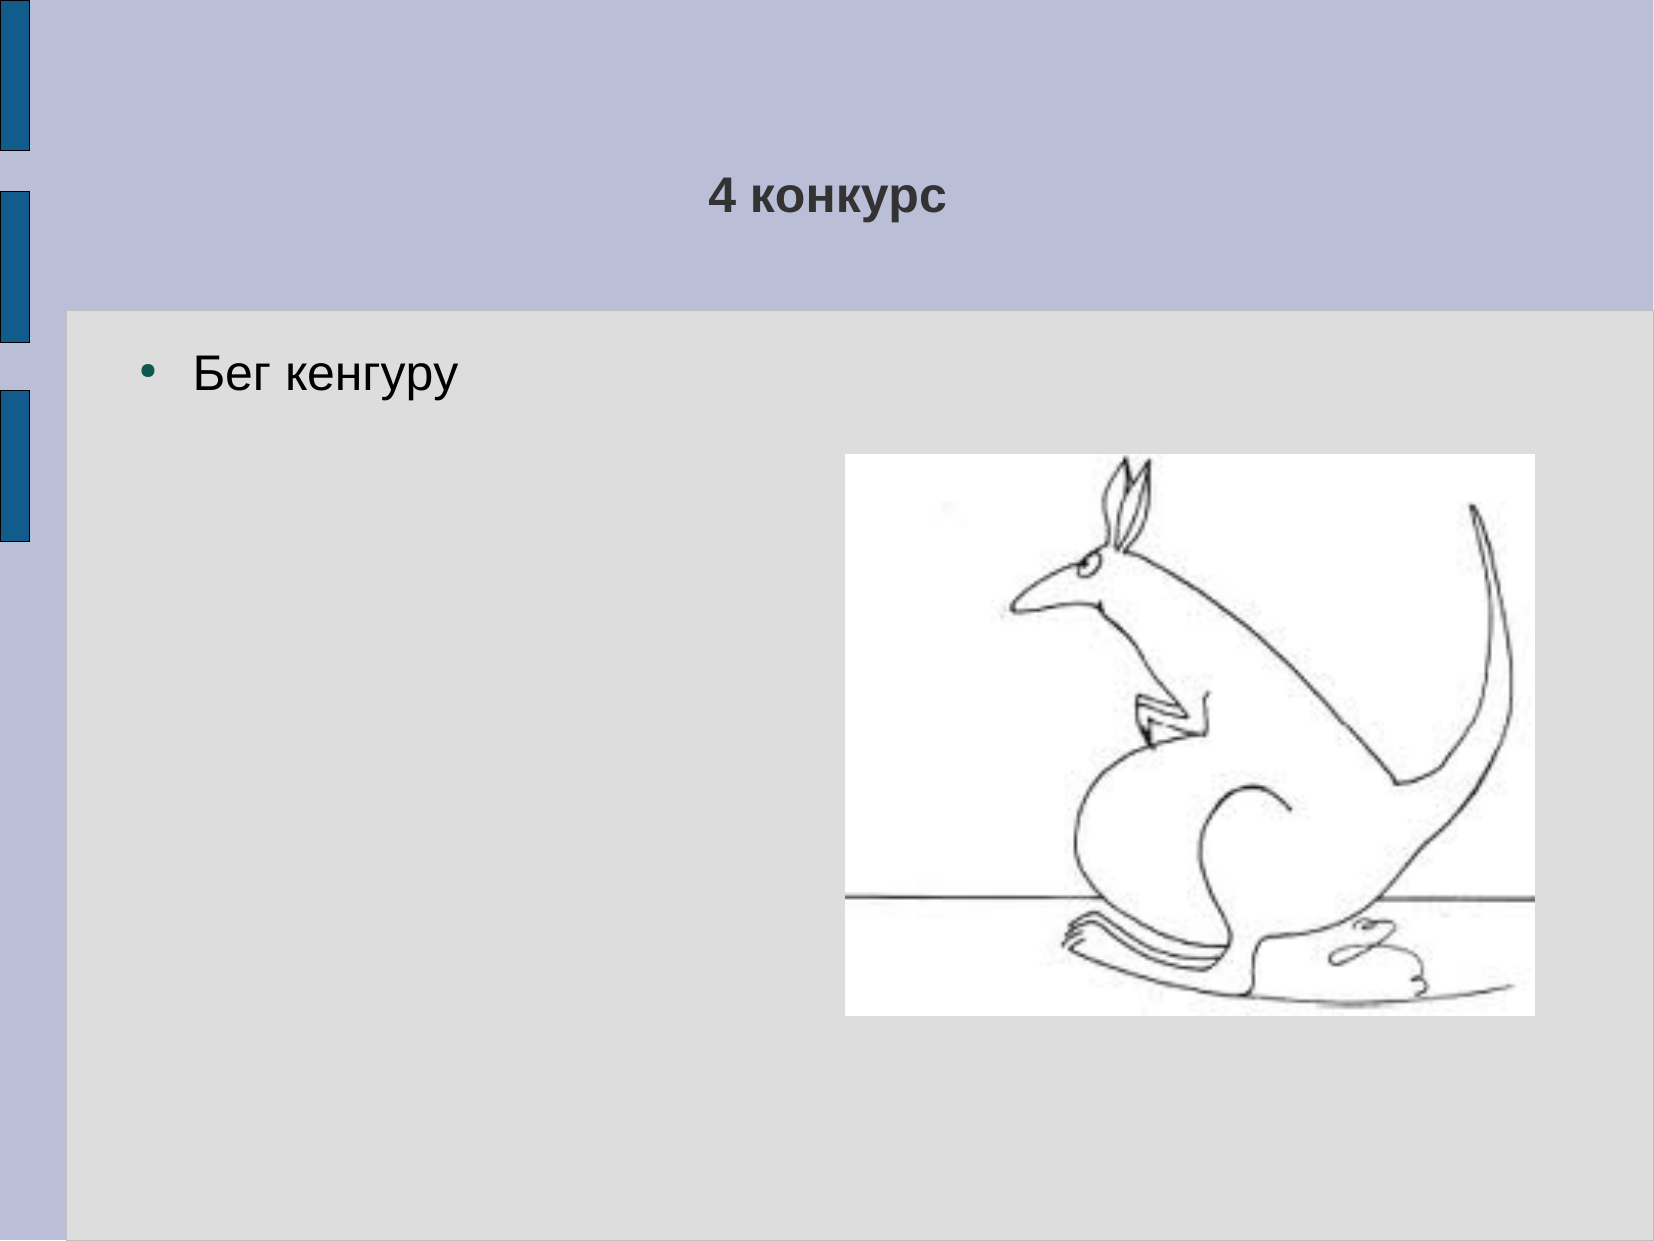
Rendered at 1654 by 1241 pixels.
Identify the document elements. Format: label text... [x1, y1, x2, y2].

picture [845, 454, 1535, 1016]
title 4 конкурс [121, 91, 1534, 299]
list Бег кенгуру [121, 344, 811, 1127]
